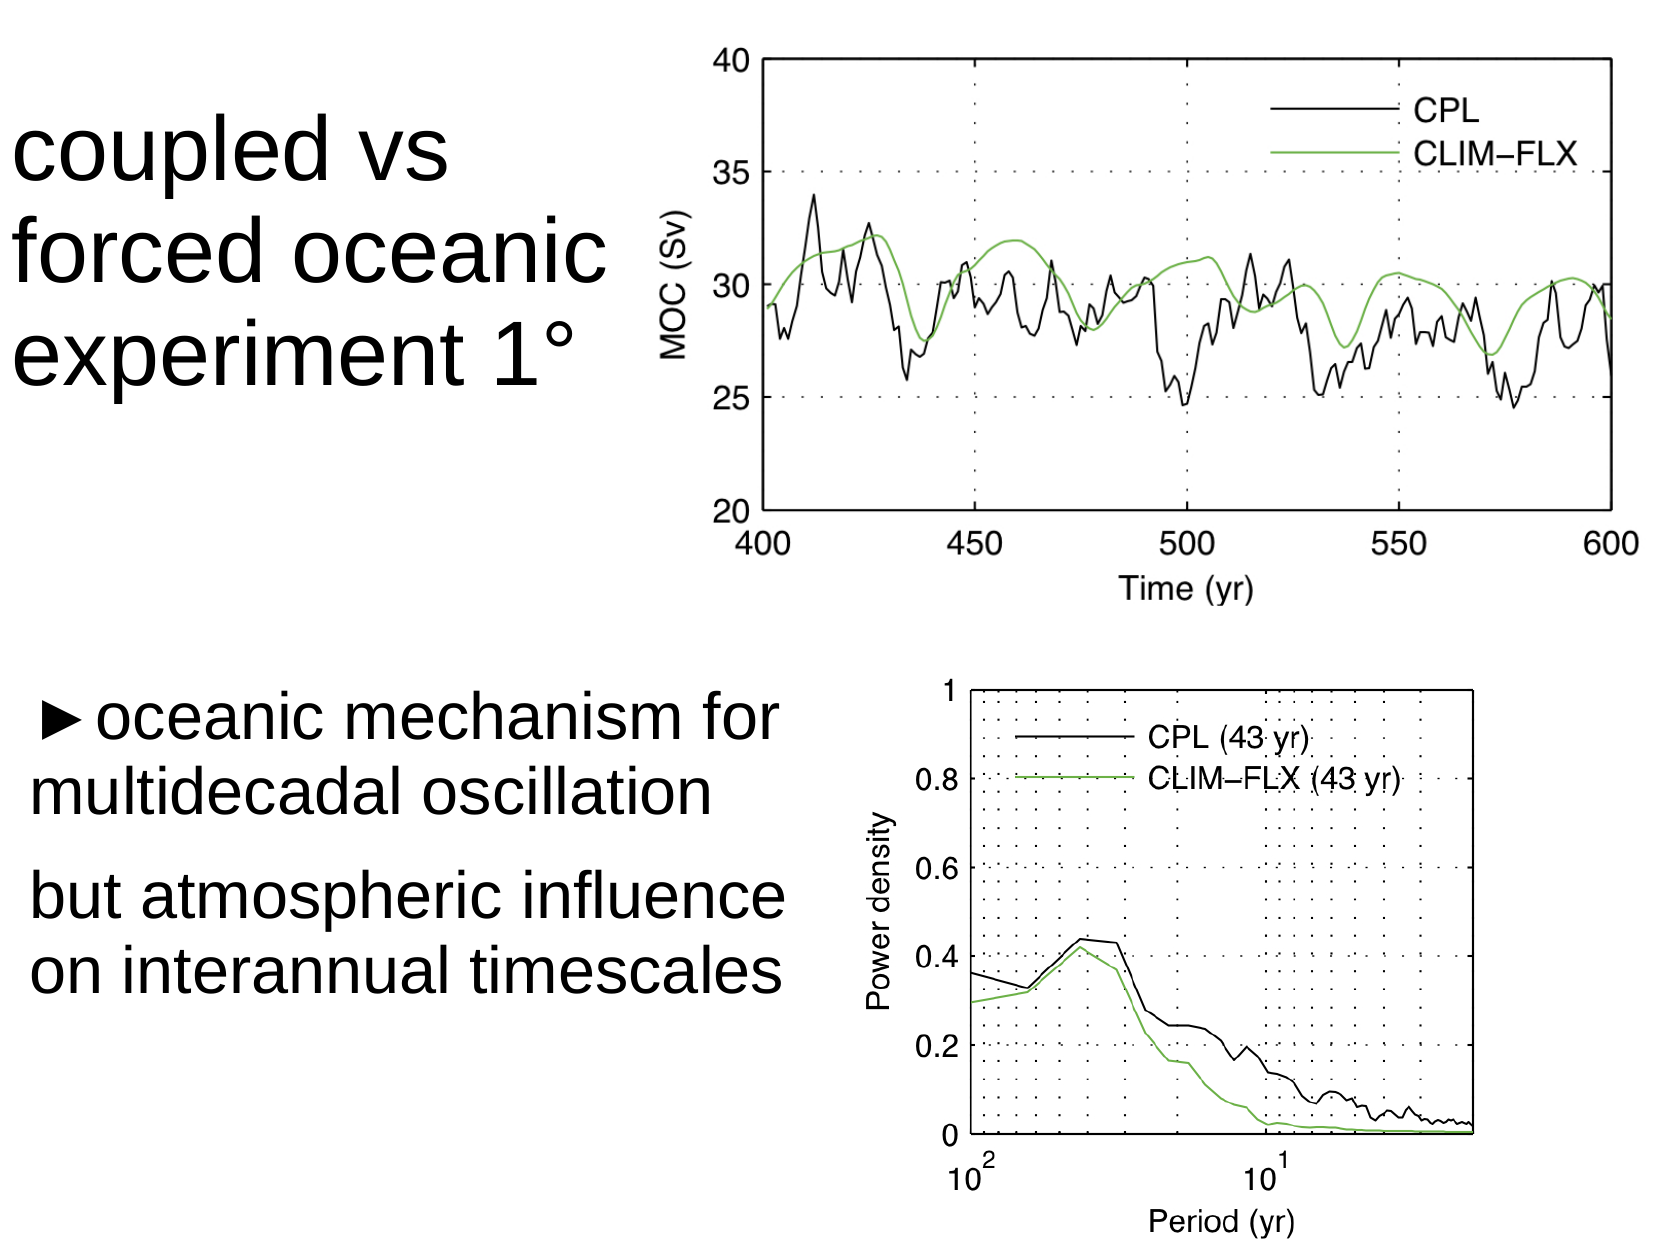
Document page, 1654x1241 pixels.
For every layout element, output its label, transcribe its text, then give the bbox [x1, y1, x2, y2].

list ►oceanic mechanism for multidecadal oscillation but atmospheric influence on interannual timescales [29, 679, 798, 1198]
picture [642, 14, 1654, 606]
title coupled vs forced oceanic experiment 1° [11, 29, 621, 473]
picture [857, 648, 1500, 1239]
